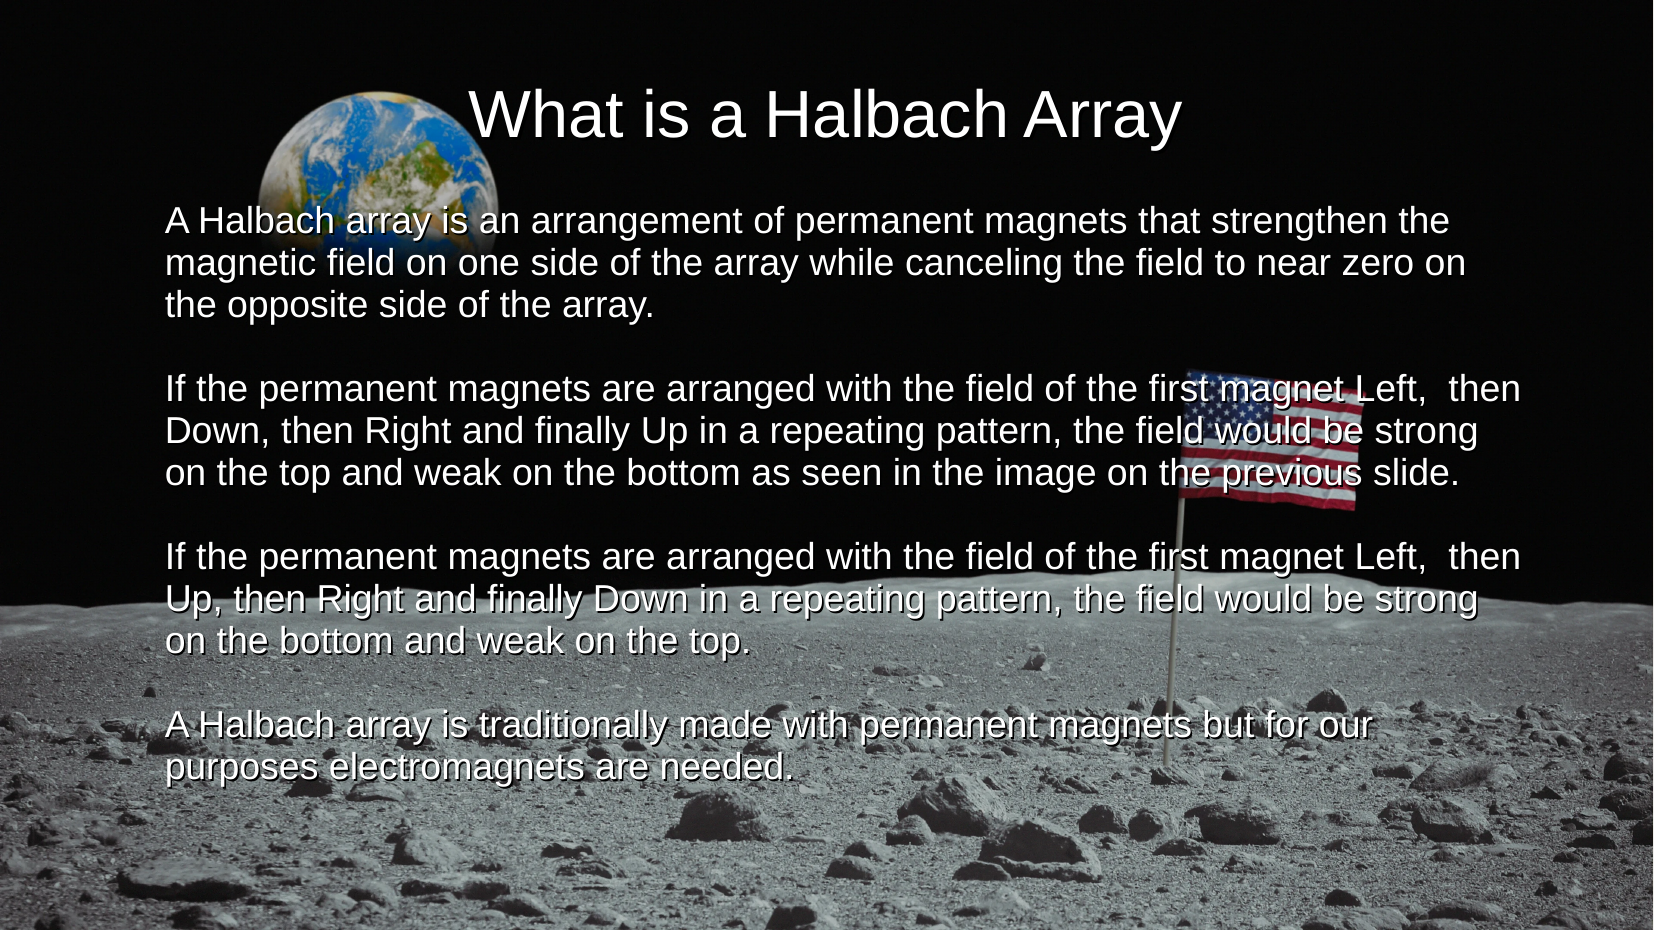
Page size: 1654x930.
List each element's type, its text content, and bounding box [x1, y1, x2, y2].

text_box A Halbach array is an arrangement of permanent magnets that strengthen the magnetic field on one side of the array while canceling the field to near zero on the opposite side of the array. If the permanent magnets are arranged with the field of the first magnet Left, then Down, then Right and finally Up in a repeating pattern, the field would be strong on the top and weak on the bottom as seen in the image on the previous slide. If the permanent magnets are arranged with the field of the first magnet Left, then Up, then Right and finally Down in a repeating pattern, the field would be strong on the bottom and weak on the top. A Halbach array is traditionally made with permanent magnets but for our purposes electromagnets are needed. [150, 192, 1538, 837]
picture [0, 0, 1654, 930]
title What is a Halbach Array [82, 37, 1571, 193]
